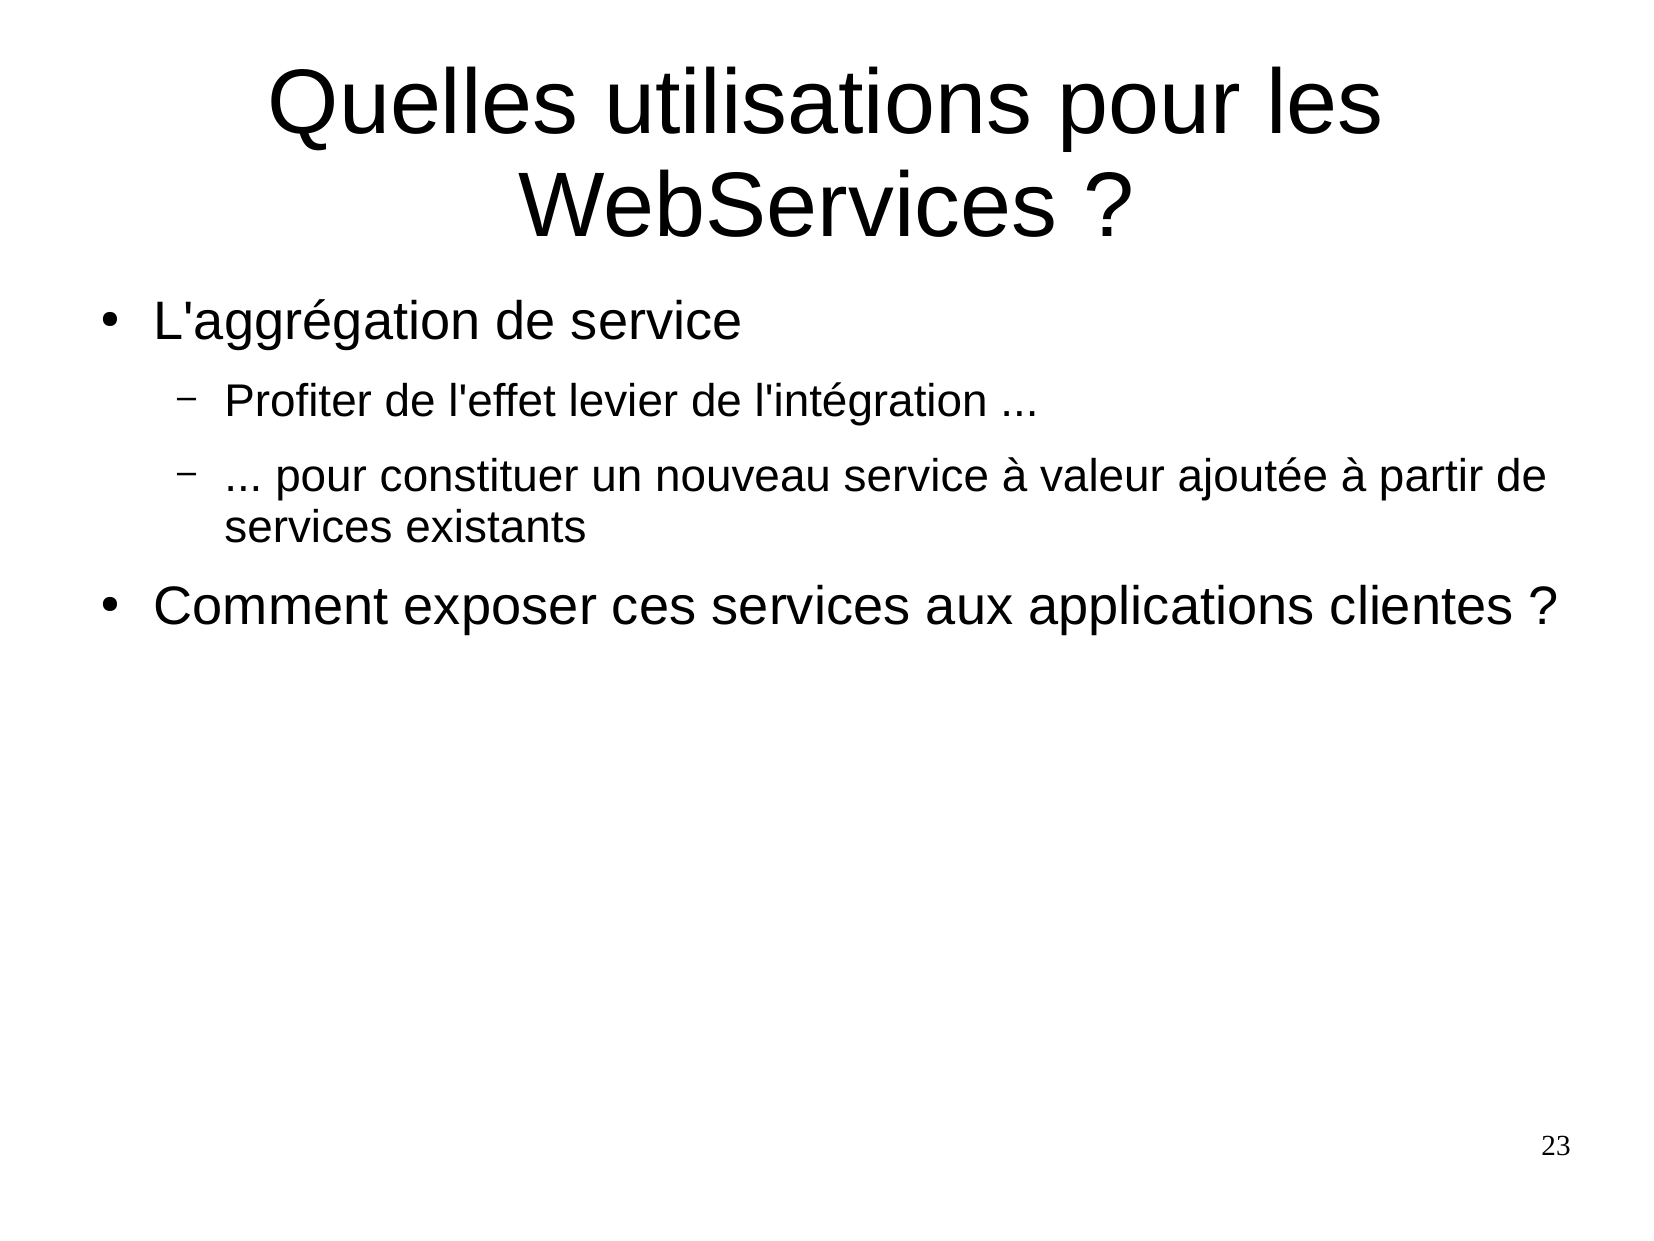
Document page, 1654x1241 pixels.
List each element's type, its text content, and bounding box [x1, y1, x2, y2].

list L'aggrégation de service Profiter de l'effet levier de l'intégration ... ... pour constituer un nouveau service à valeur ajoutée à partir de services existants Comment exposer ces services aux applications clientes ? [82, 290, 1571, 1094]
title Quelles utilisations pour les WebServices ? [82, 50, 1571, 256]
